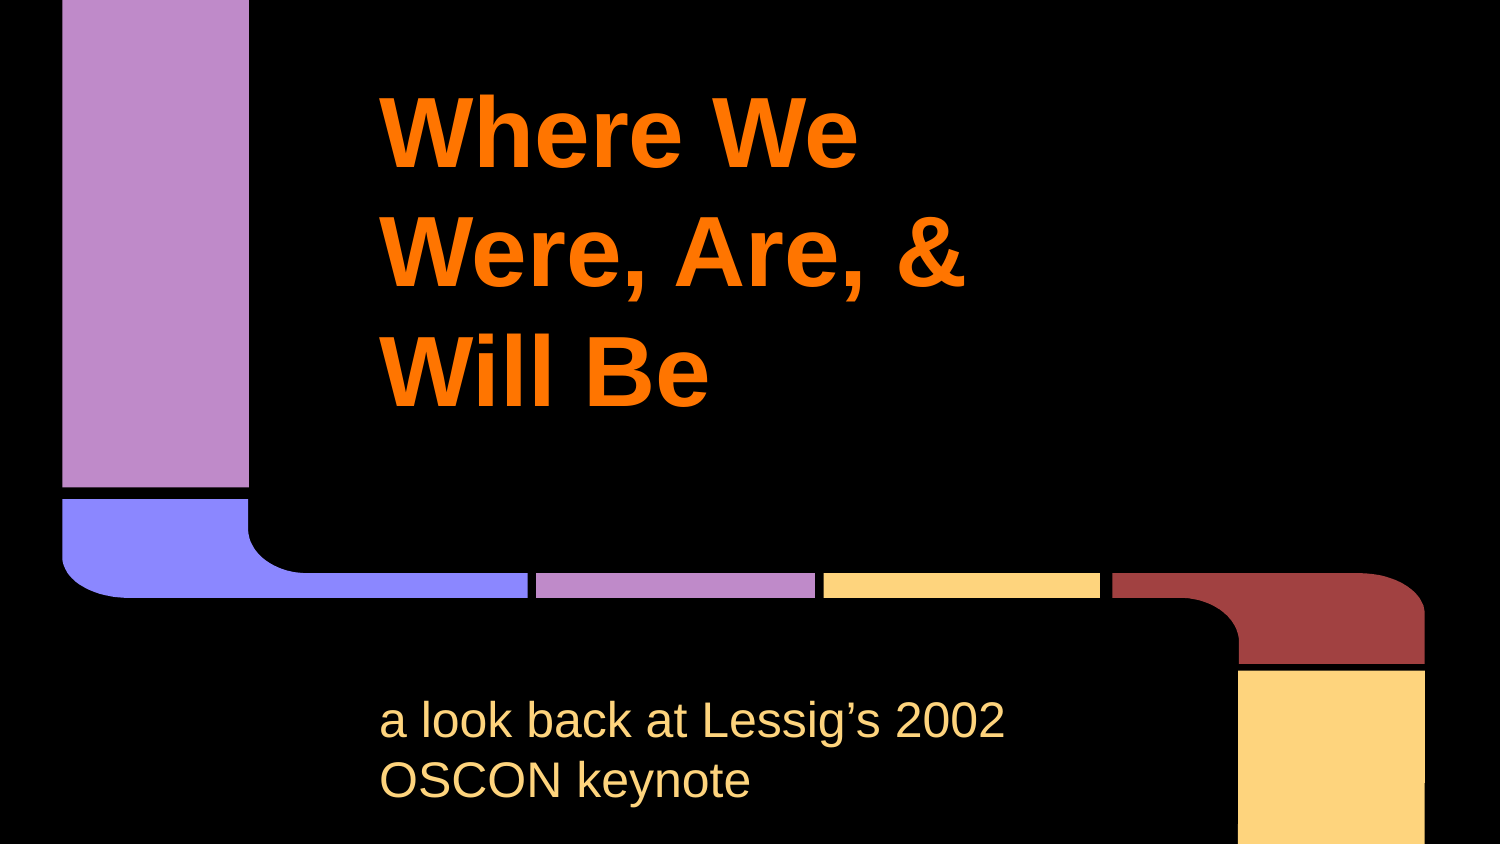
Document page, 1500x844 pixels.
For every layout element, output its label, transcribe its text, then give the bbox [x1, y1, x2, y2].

subtitle a look back at Lessig’s 2002 OSCON keynote [364, 612, 1137, 721]
title Where We Were, Are, & Will Be [364, 358, 1137, 562]
